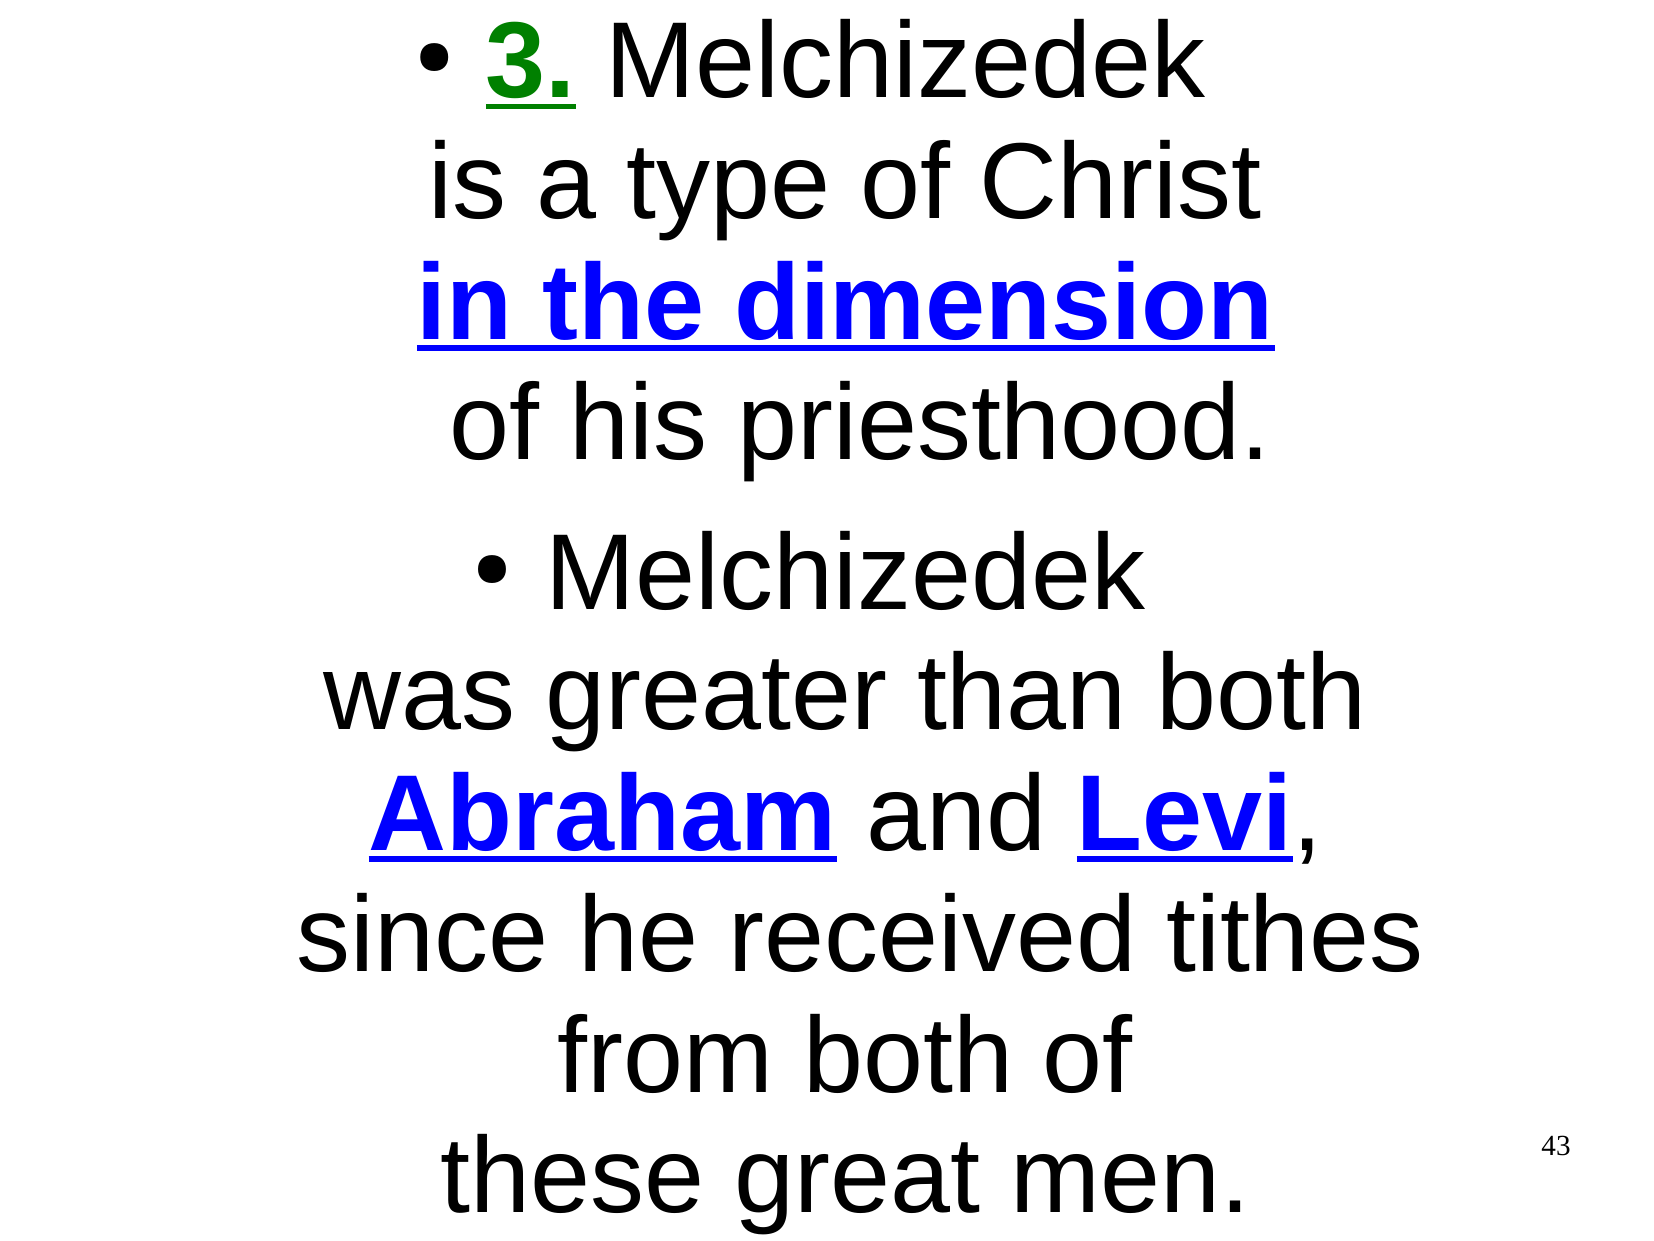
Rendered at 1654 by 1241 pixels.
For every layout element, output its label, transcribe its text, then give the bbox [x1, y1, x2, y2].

list 3. Melchizedek is a type of Christ in the dimension of his priesthood. Melchizedek was greater than both Abraham and Levi, since he received tithes from both of these great men. [0, 0, 1654, 1238]
